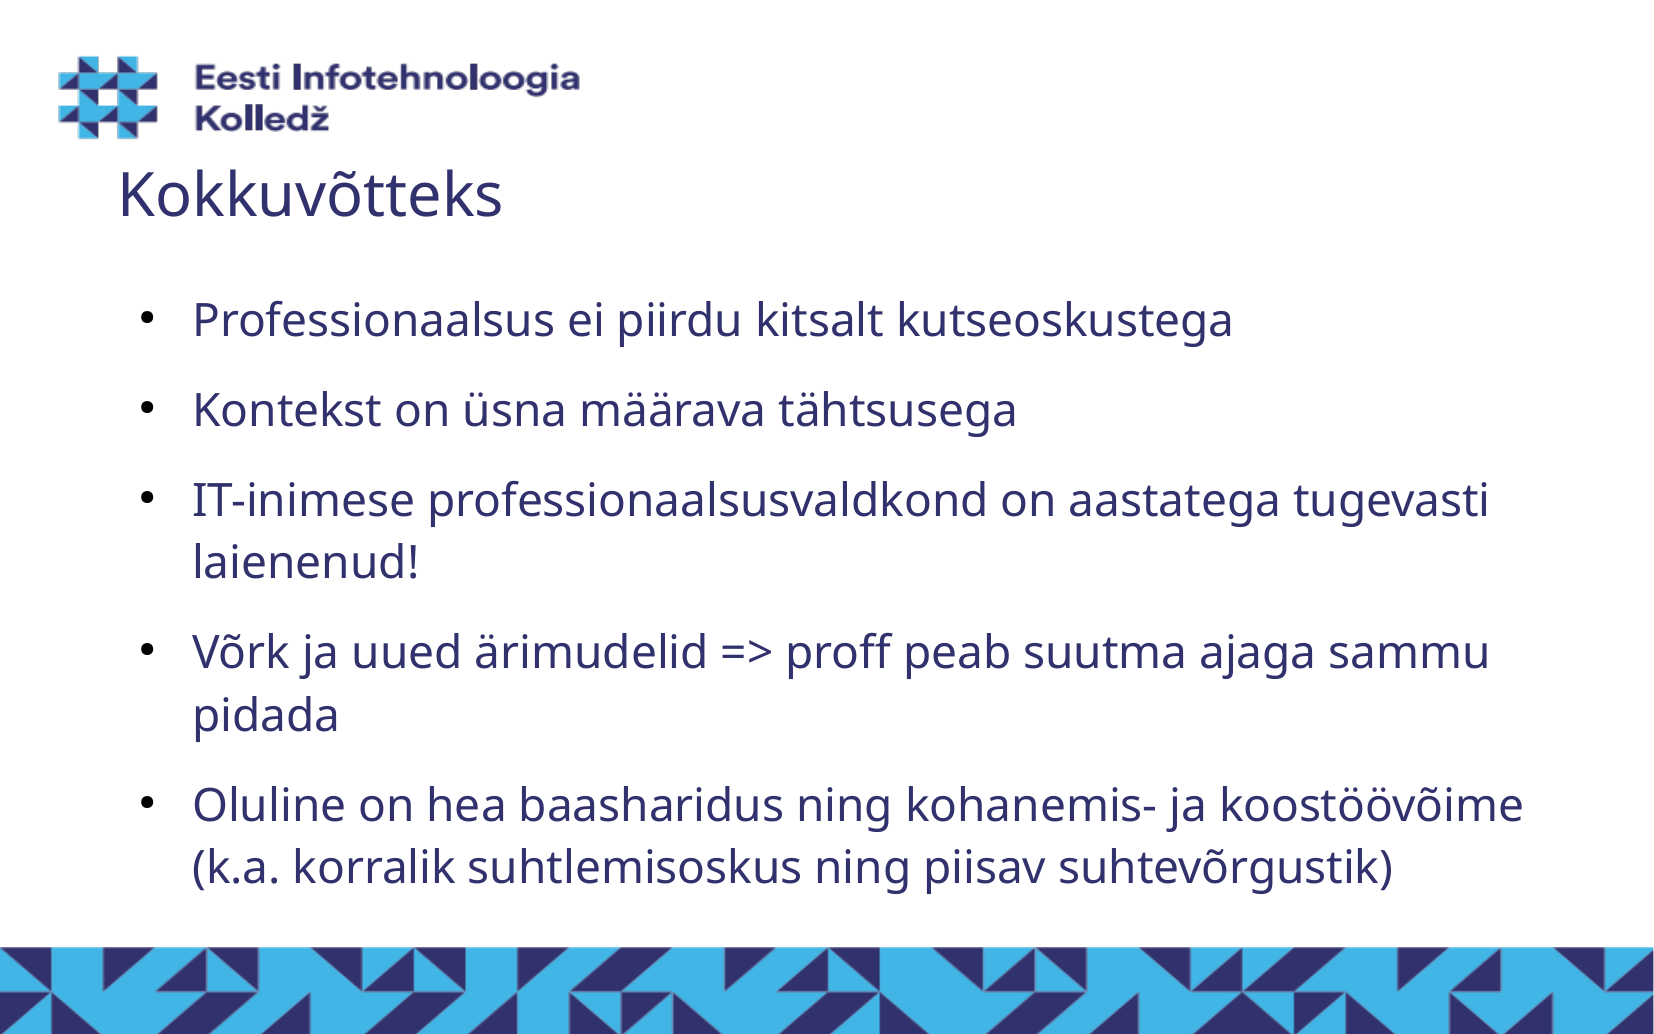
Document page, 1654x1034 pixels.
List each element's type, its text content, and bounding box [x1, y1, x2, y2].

list Professionaalsus ei piirdu kitsalt kutseoskustega Kontekst on üsna määrava tähtsusega IT-inimese professionaalsusvaldkond on aastatega tugevasti laienenud! Võrk ja uued ärimudelid => proff peab suutma ajaga sammu pidada Oluline on hea baasharidus ning kohanemis- ja koostöövõime (k.a. korralik suhtlemisoskus ning piisav suhtevõrgustik) [121, 287, 1533, 981]
title Kokkuvõtteks [117, 106, 1254, 279]
